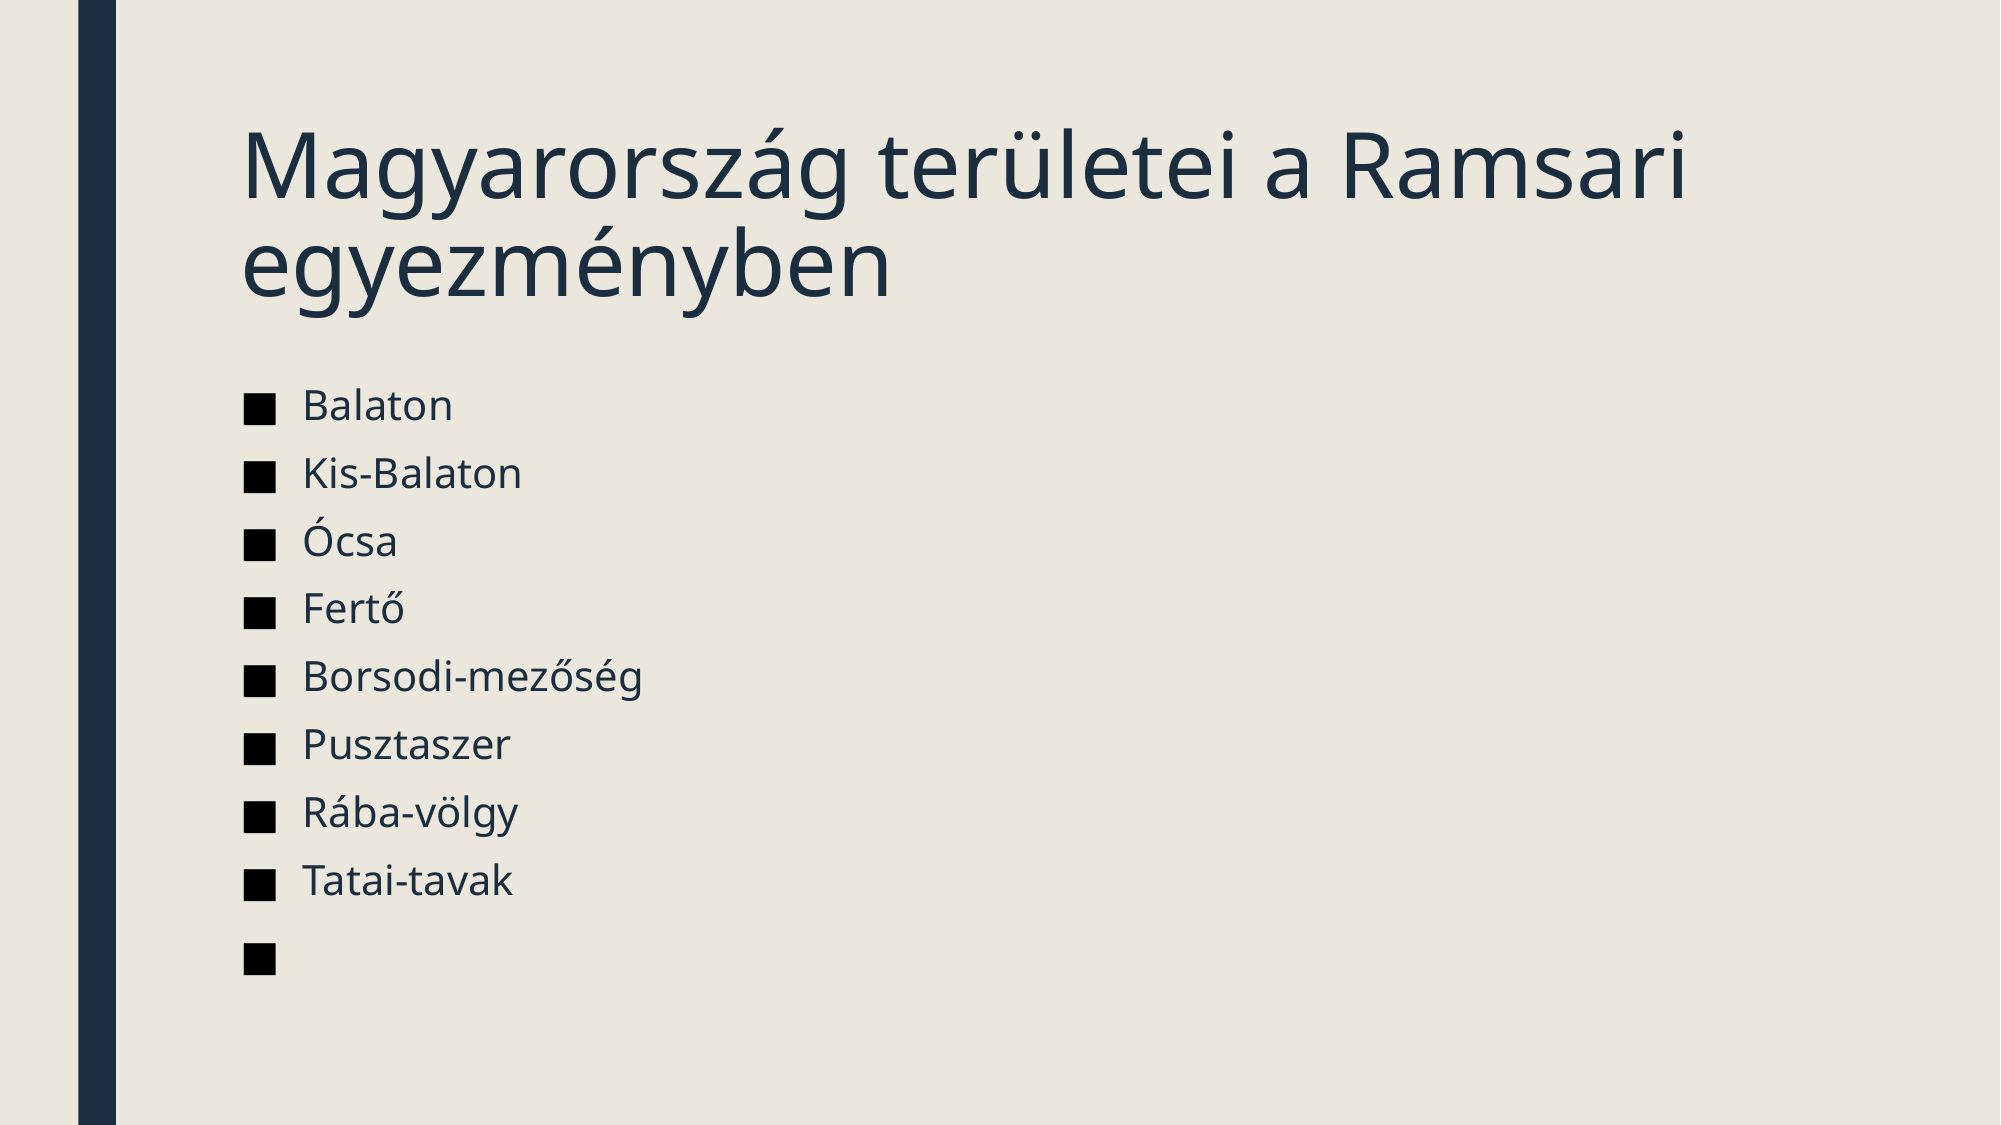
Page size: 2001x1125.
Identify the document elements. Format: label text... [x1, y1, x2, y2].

list Balaton Kis-Balaton Ócsa Fertő Borsodi-mezőség Pusztaszer Rába-völgy Tatai-tavak [225, 375, 1801, 963]
title Magyarország területei a Ramsari egyezményben [225, 112, 1801, 357]
